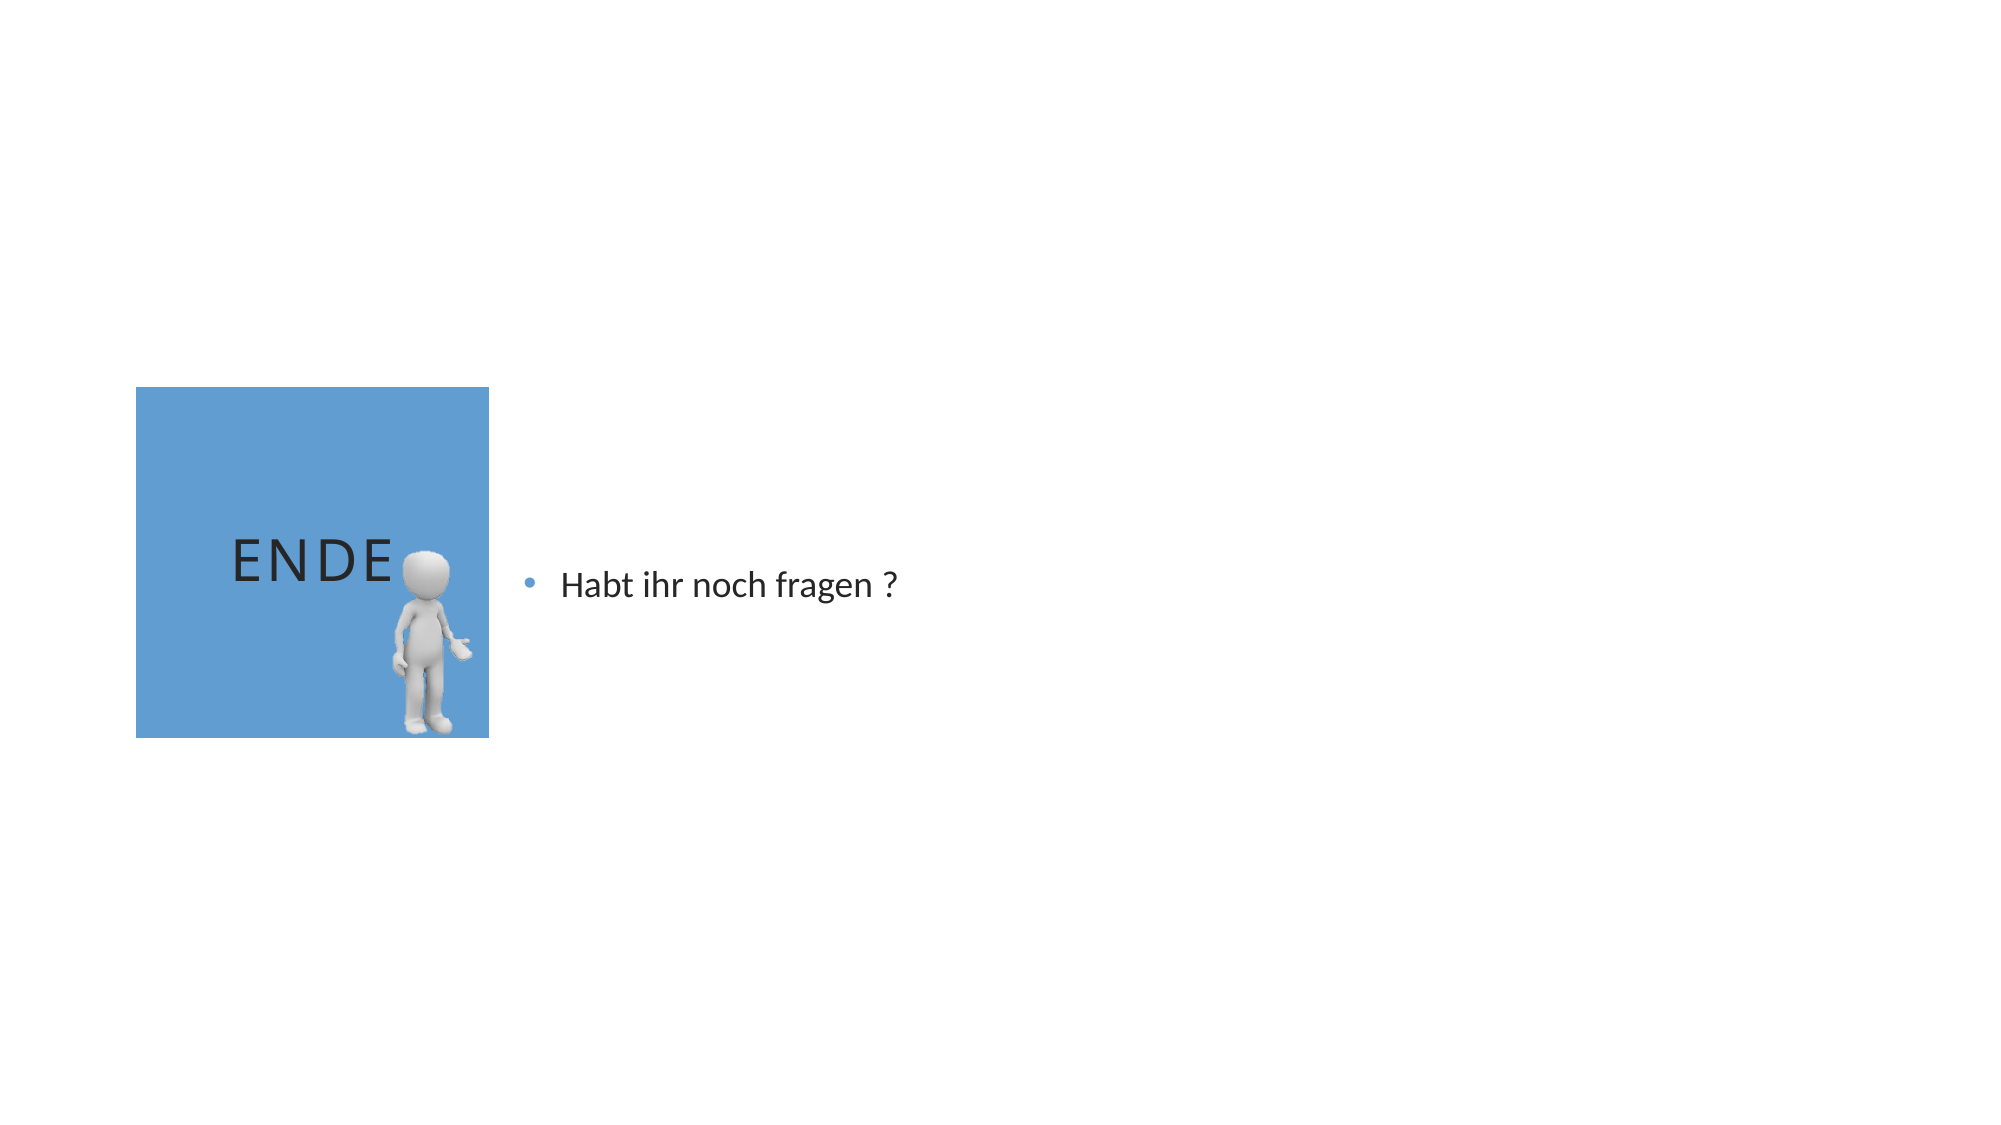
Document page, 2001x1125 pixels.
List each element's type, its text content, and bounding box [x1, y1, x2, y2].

picture [240, 468, 535, 763]
list Habt ihr noch fragen ? [508, 257, 1299, 909]
title Ende [151, 403, 473, 722]
